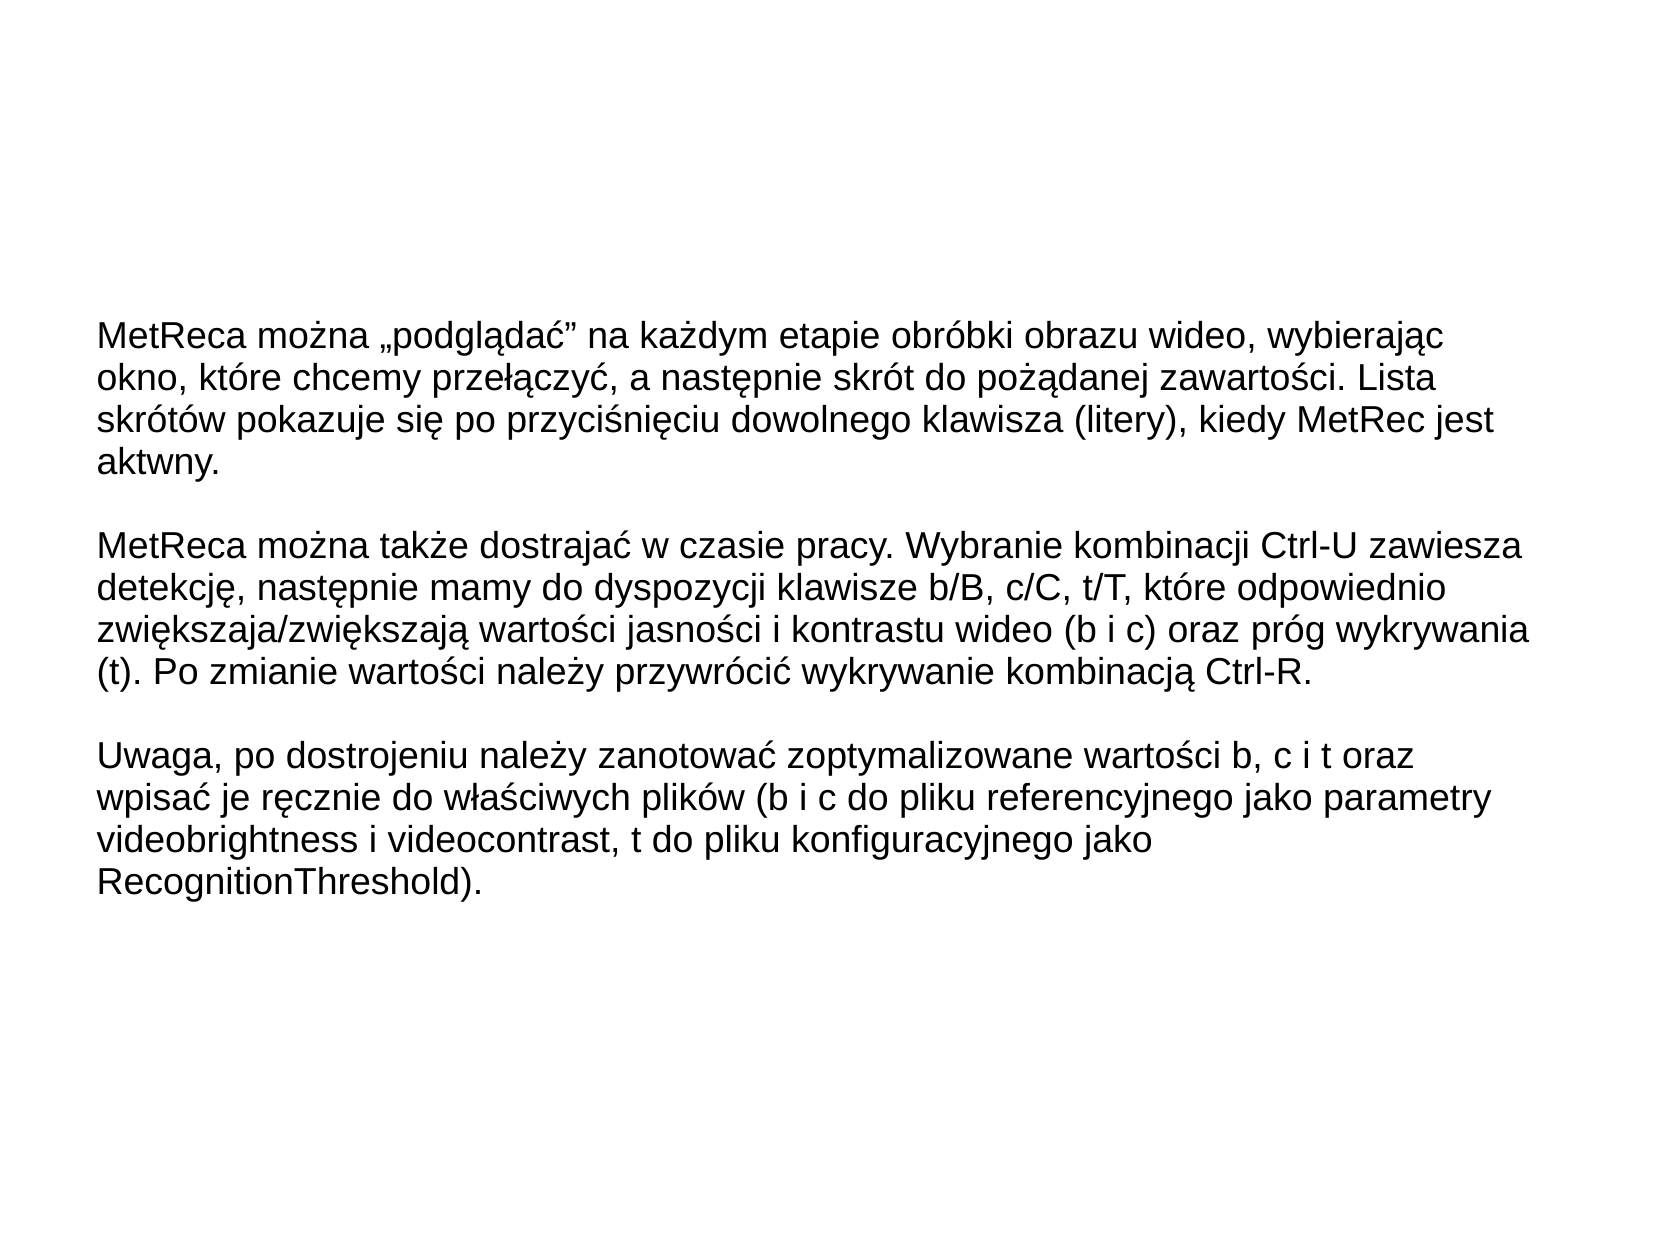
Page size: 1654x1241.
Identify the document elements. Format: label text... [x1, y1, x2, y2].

text_box MetReca można „podglądać” na każdym etapie obróbki obrazu wideo, wybierając okno, które chcemy przełączyć, a następnie skrót do pożądanej zawartości. Lista skrótów pokazuje się po przyciśnięciu dowolnego klawisza (litery), kiedy MetRec jest aktwny. MetReca można także dostrajać w czasie pracy. Wybranie kombinacji Ctrl-U zawiesza detekcję, następnie mamy do dyspozycji klawisze b/B, c/C, t/T, które odpowiednio zwiększaja/zwiększają wartości jasności i kontrastu wideo (b i c) oraz próg wykrywania (t). Po zmianie wartości należy przywrócić wykrywanie kombinacją Ctrl-R. Uwaga, po dostrojeniu należy zanotować zoptymalizowane wartości b, c i t oraz wpisać je ręcznie do właściwych plików (b i c do pliku referencyjnego jako parametry videobrightness i videocontrast, t do pliku konfiguracyjnego jako RecognitionThreshold). [81, 307, 1548, 995]
